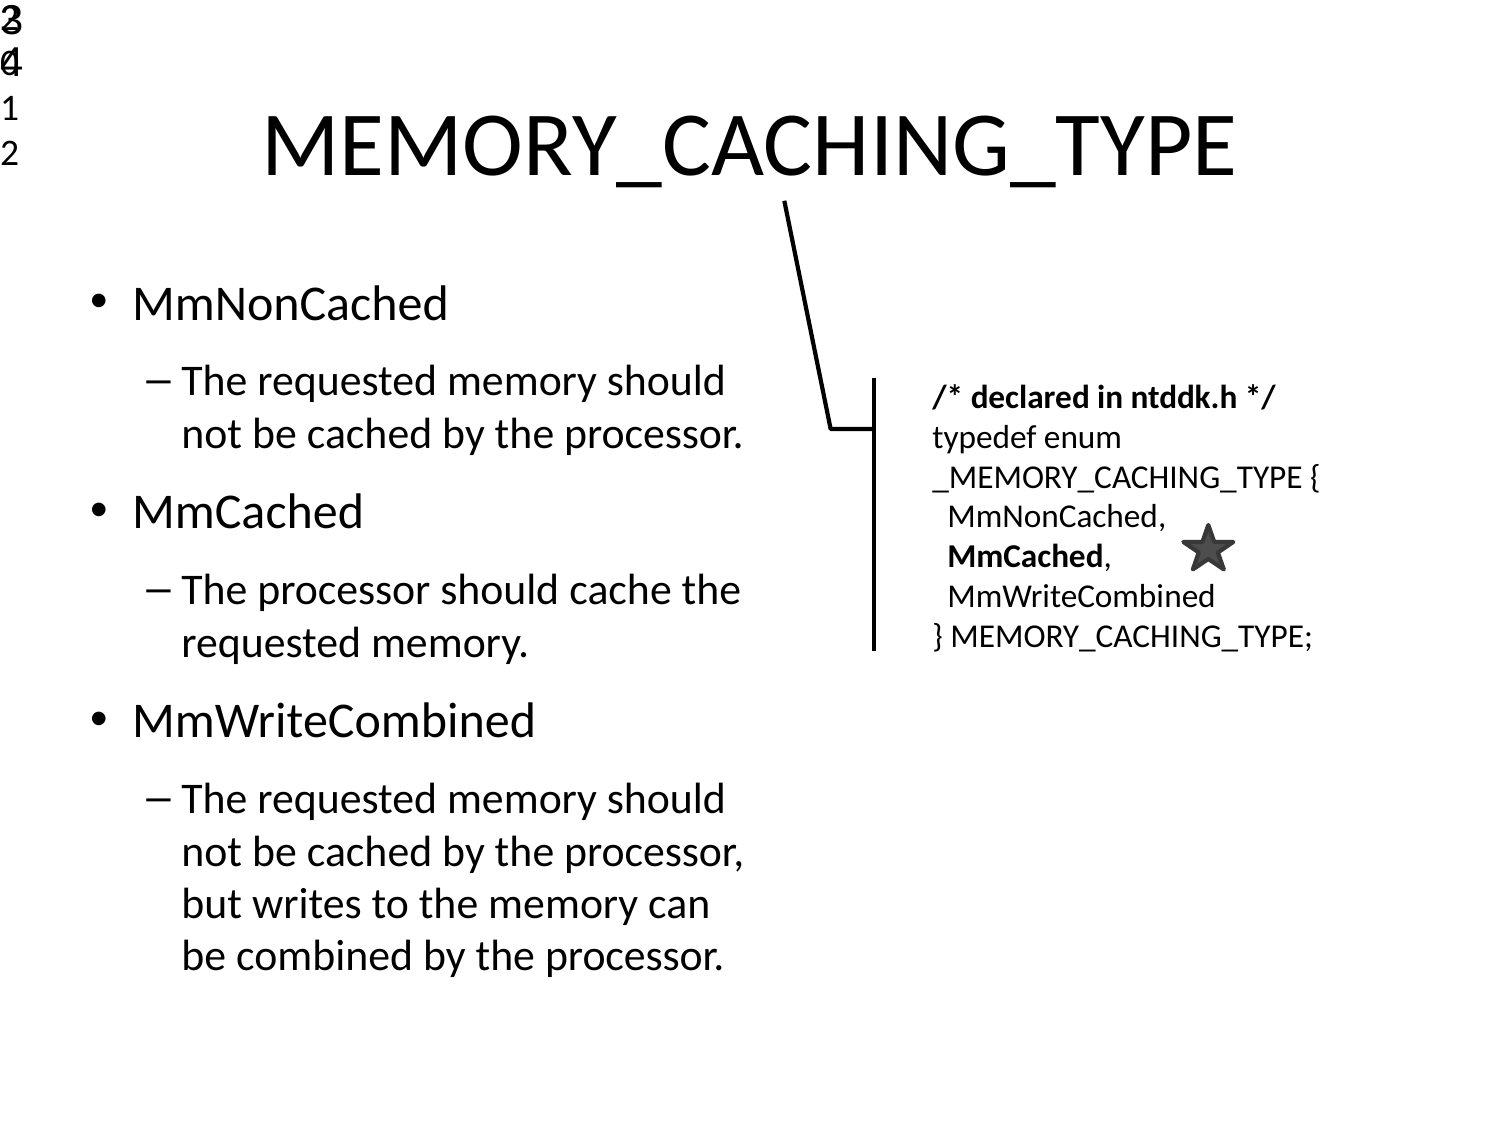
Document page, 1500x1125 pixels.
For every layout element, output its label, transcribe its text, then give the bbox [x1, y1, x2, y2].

list MmNonCached The requested memory should not be cached by the processor. MmCached The processor should cache the requested memory. MmWriteCombined The requested memory should not be cached by the processor, but writes to the memory can be combined by the processor. [75, 262, 762, 1005]
text_box [1183, 525, 1234, 570]
text_box /* declared in ntddk.h */ typedef enum _MEMORY_CACHING_TYPE { MmNonCached, MmCached, MmWriteCombined } MEMORY_CACHING_TYPE; [918, 378, 1440, 651]
title MEMORY_CACHING_TYPE [75, 45, 1425, 233]
